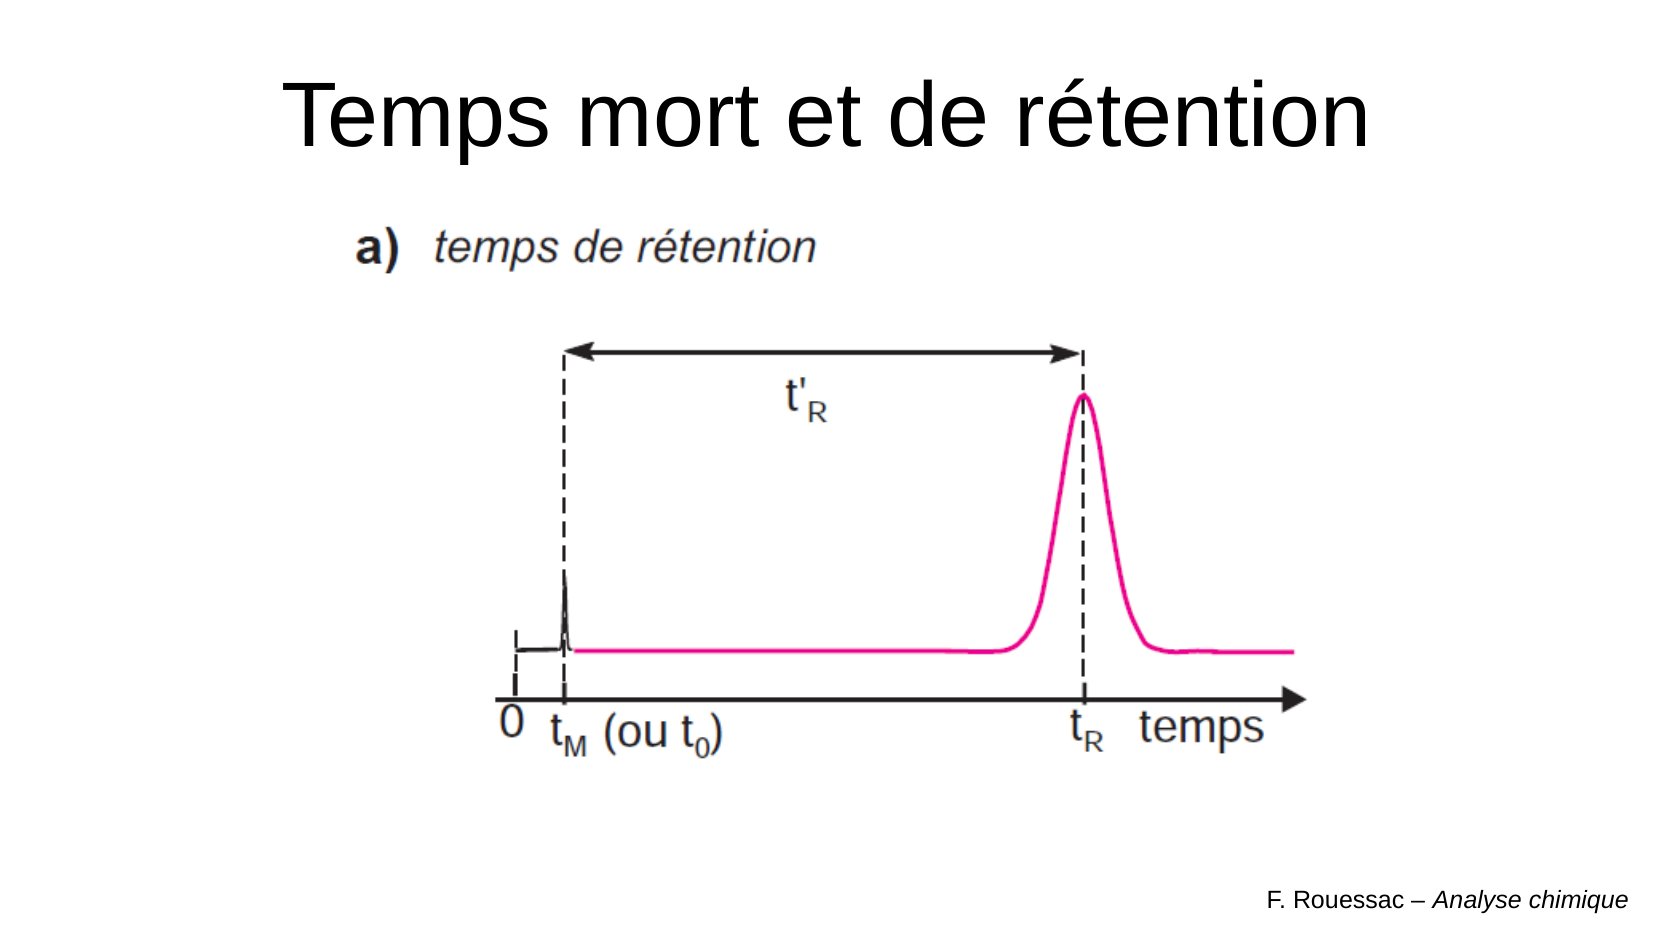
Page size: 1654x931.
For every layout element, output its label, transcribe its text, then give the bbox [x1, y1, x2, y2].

picture [347, 200, 1347, 792]
text_box F. Rouessac – Analyse chimique [1251, 878, 1654, 922]
title Temps mort et de rétention [82, 37, 1571, 193]
